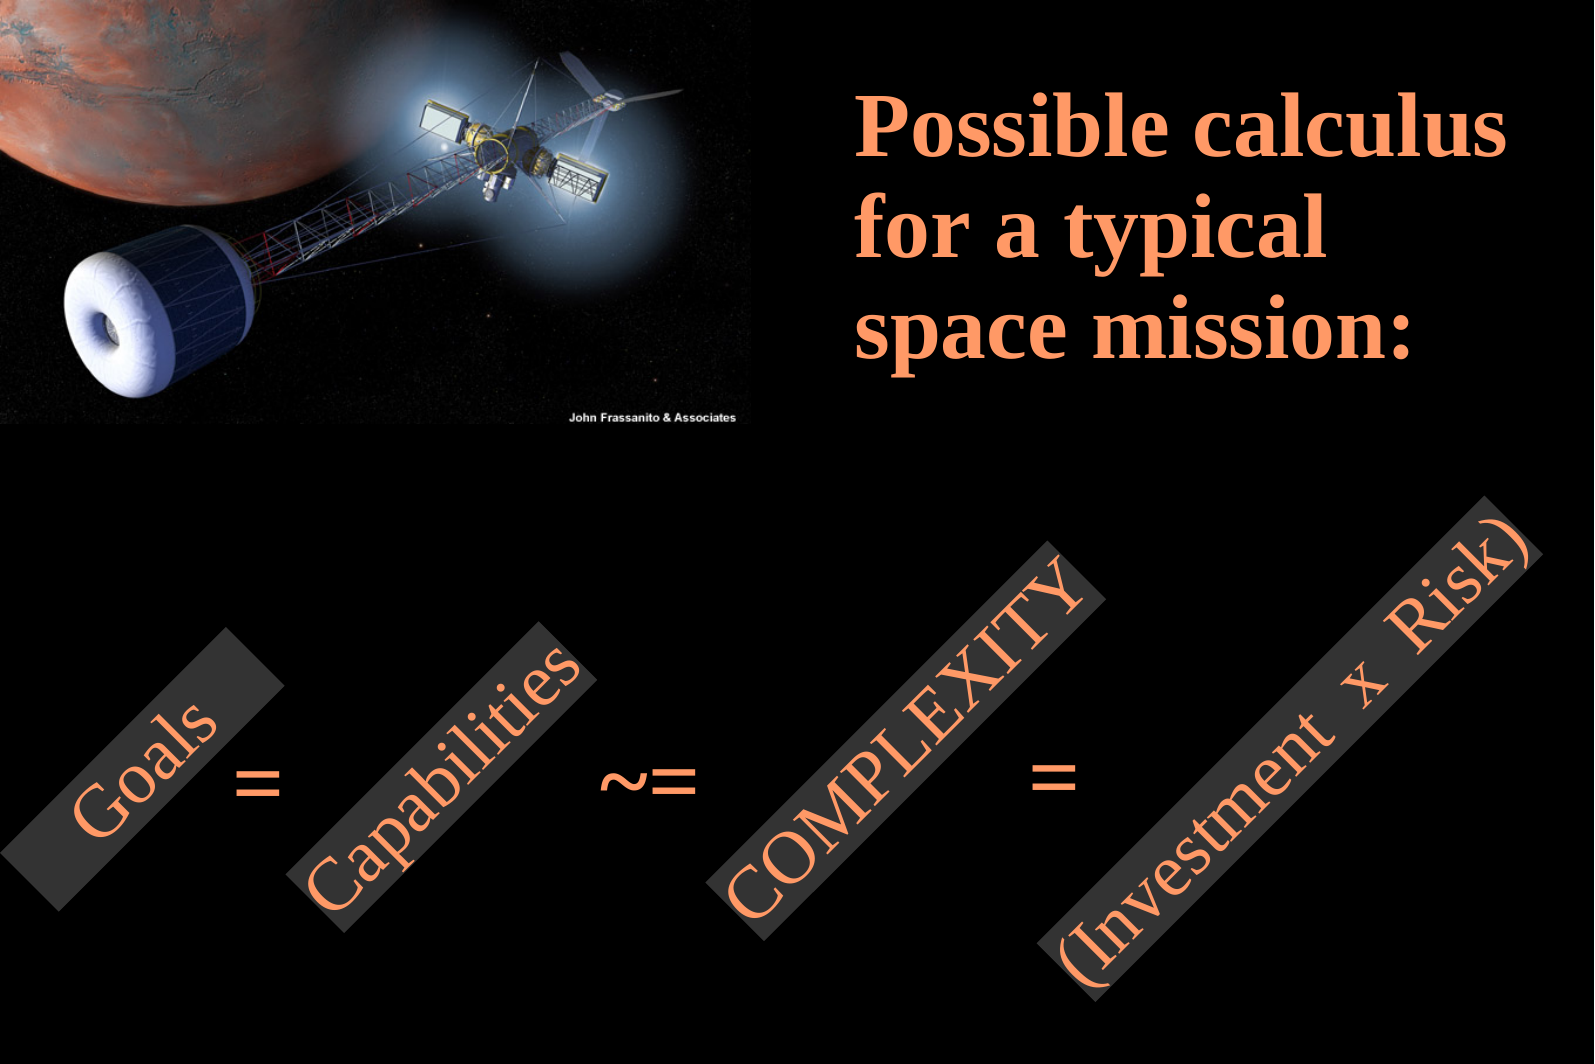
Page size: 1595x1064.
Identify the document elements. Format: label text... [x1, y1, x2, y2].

text_box (Investment x Risk) [1036, 495, 1544, 1002]
text_box Possible calculus for a typical space mission: [854, 74, 1518, 379]
text_box Goals [0, 627, 285, 912]
text_box Capabilities [285, 621, 598, 934]
text_box = [1028, 726, 1081, 829]
text_box ~= [600, 730, 702, 833]
picture [0, 0, 751, 424]
text_box = [232, 732, 297, 834]
text_box COMPLEXITY [705, 540, 1107, 942]
